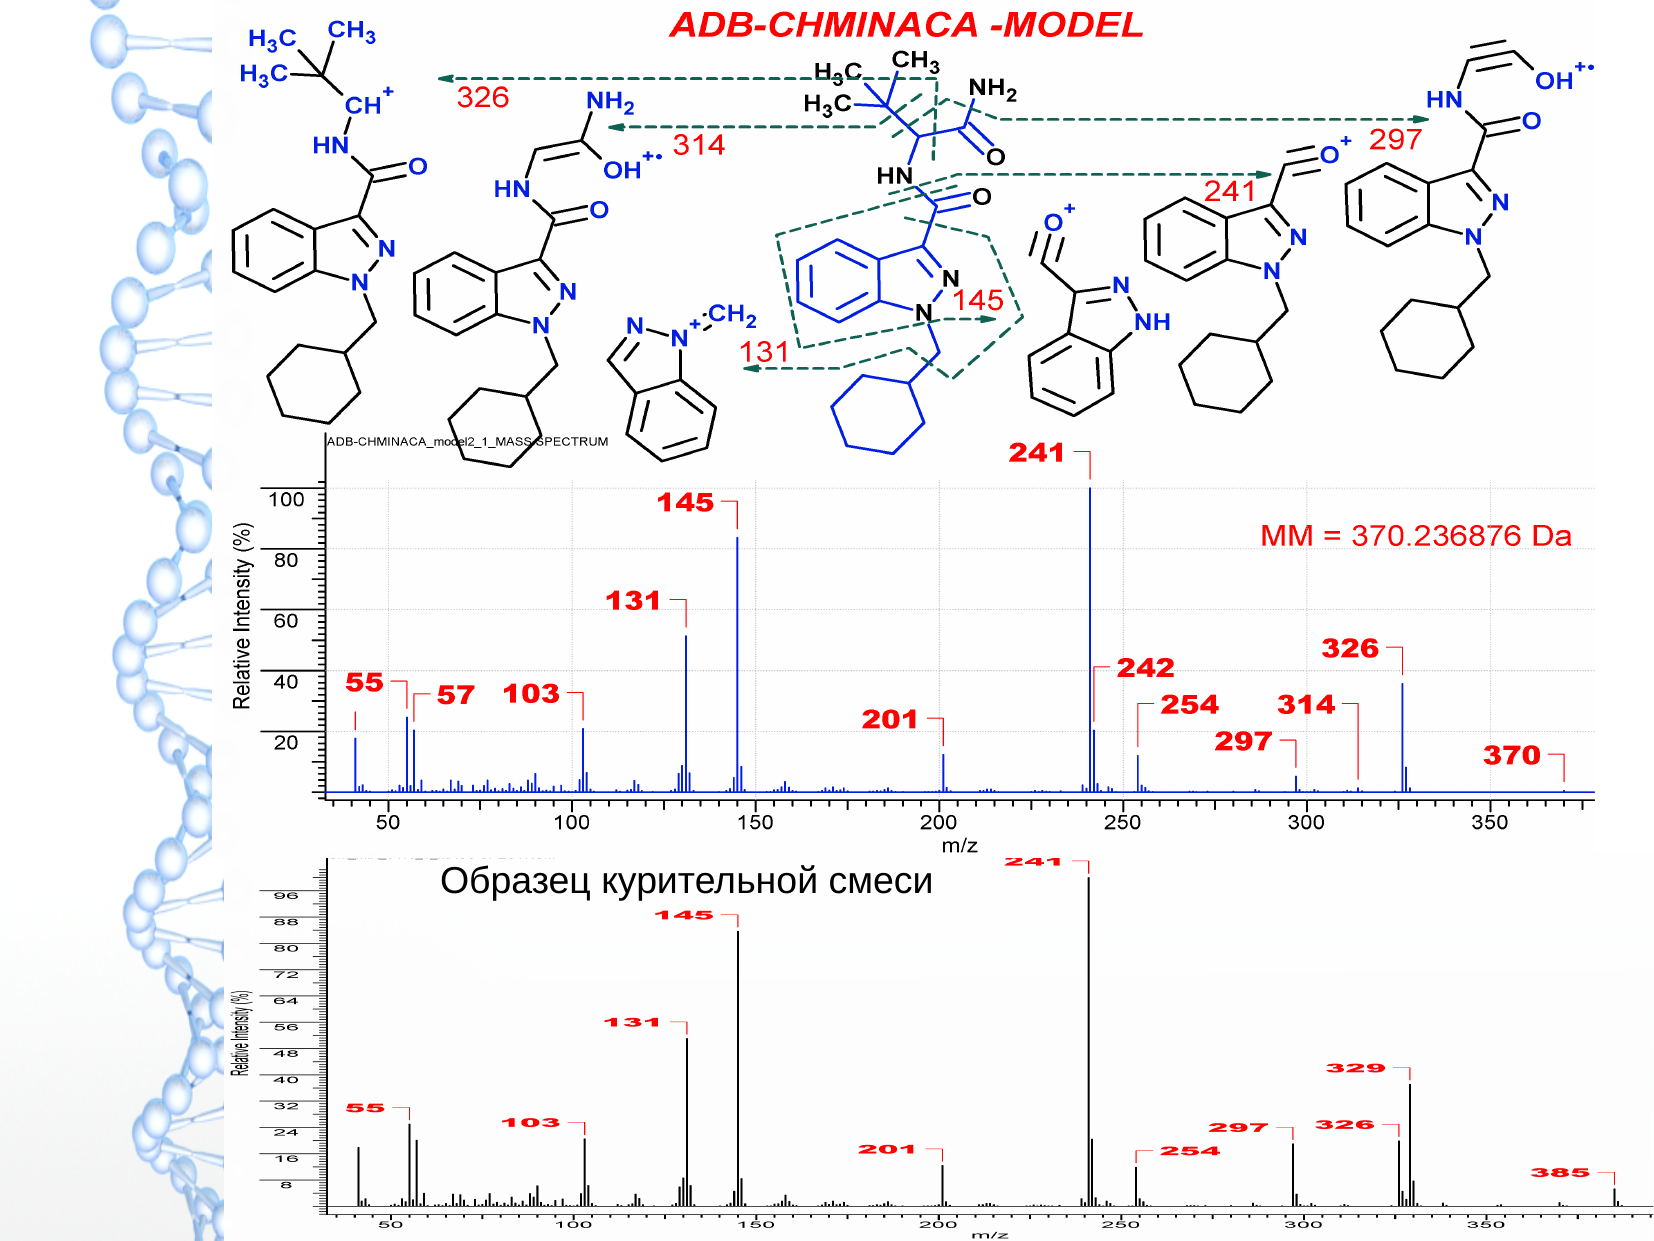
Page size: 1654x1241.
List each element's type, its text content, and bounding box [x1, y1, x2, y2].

text_box Образец курительной смеси [425, 858, 949, 910]
picture [0, 0, 1654, 1241]
